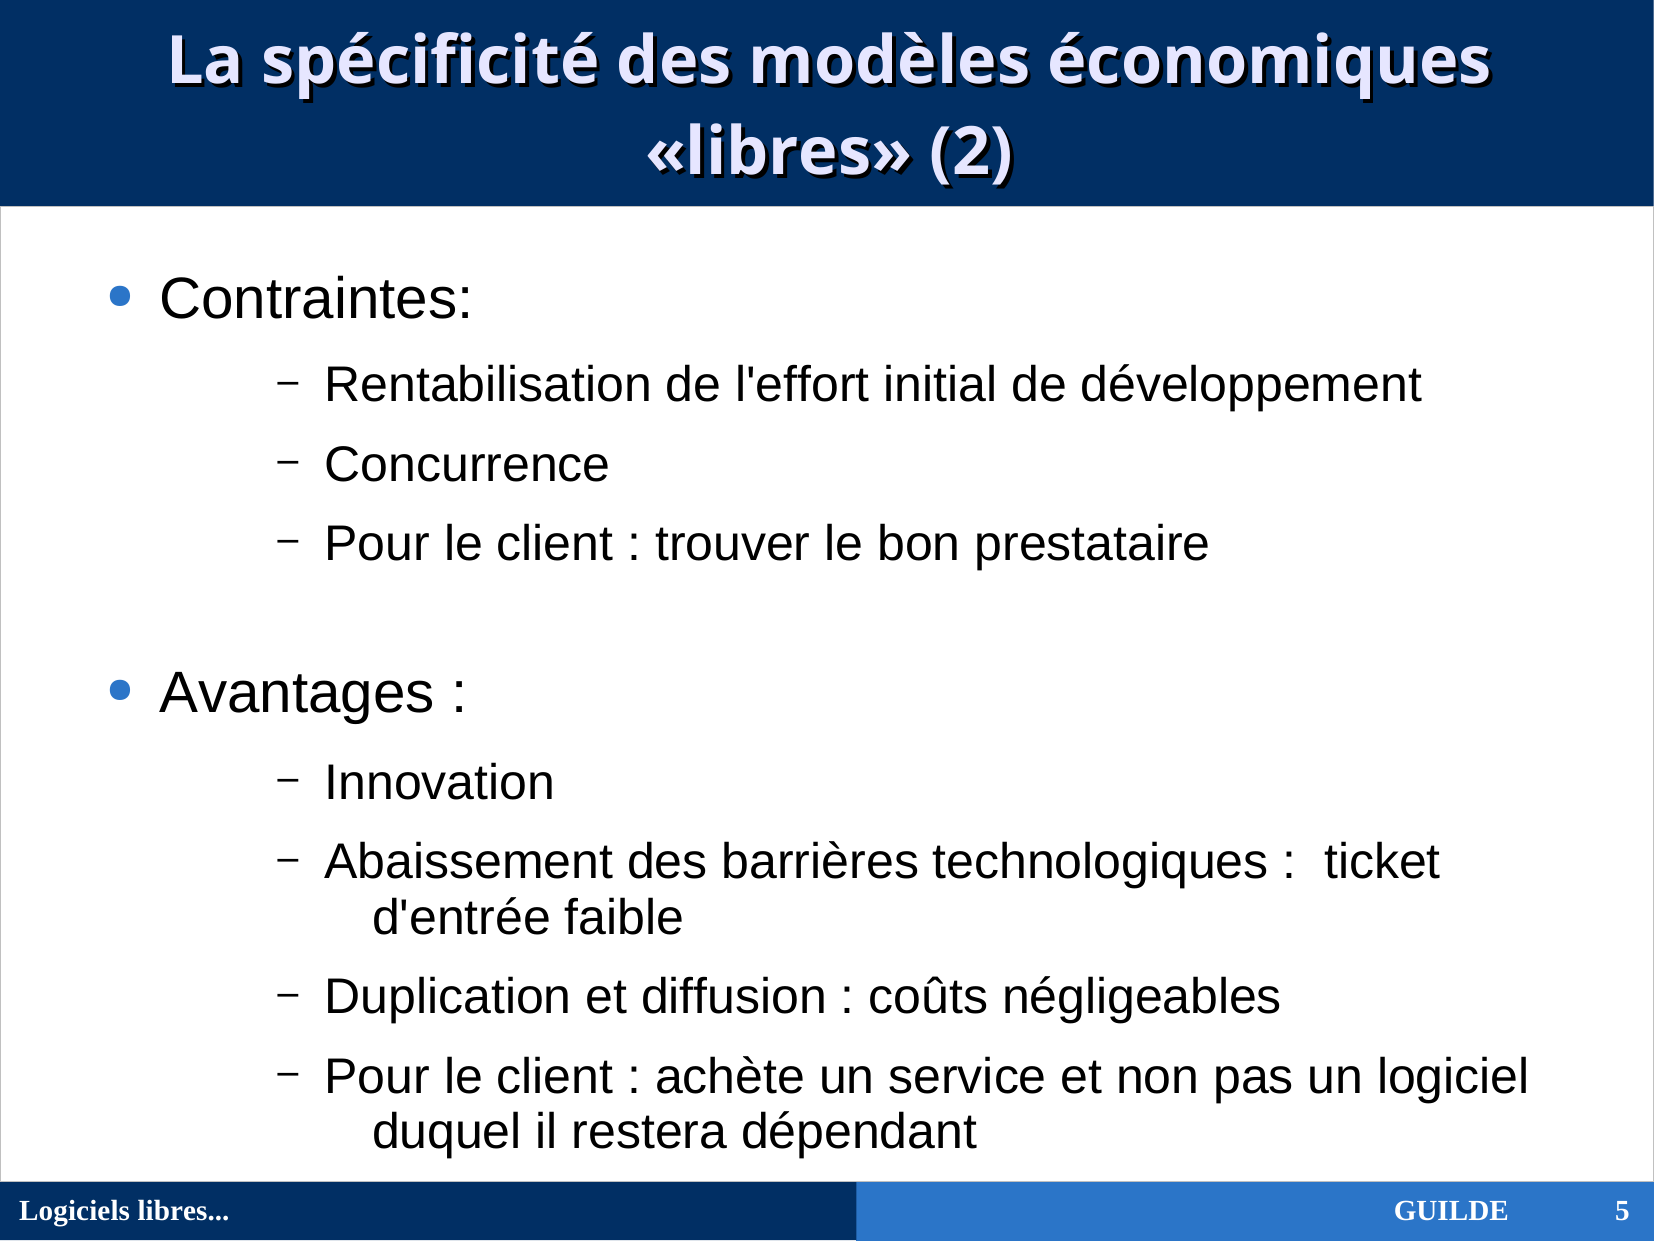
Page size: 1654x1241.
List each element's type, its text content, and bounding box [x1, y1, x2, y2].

title La spécificité des modèles économiques «libres» (2) [123, 0, 1536, 208]
list Contraintes: Rentabilisation de l'effort initial de développement Concurrence Pour le client : trouver le bon prestataire Avantages : Innovation Abaissement des barrières technologiques : ticket d'entrée faible Duplication et diffusion : coûts négligeables Pour le client : achète un service et non pas un logiciel duquel il restera dépendant [88, 265, 1595, 1160]
